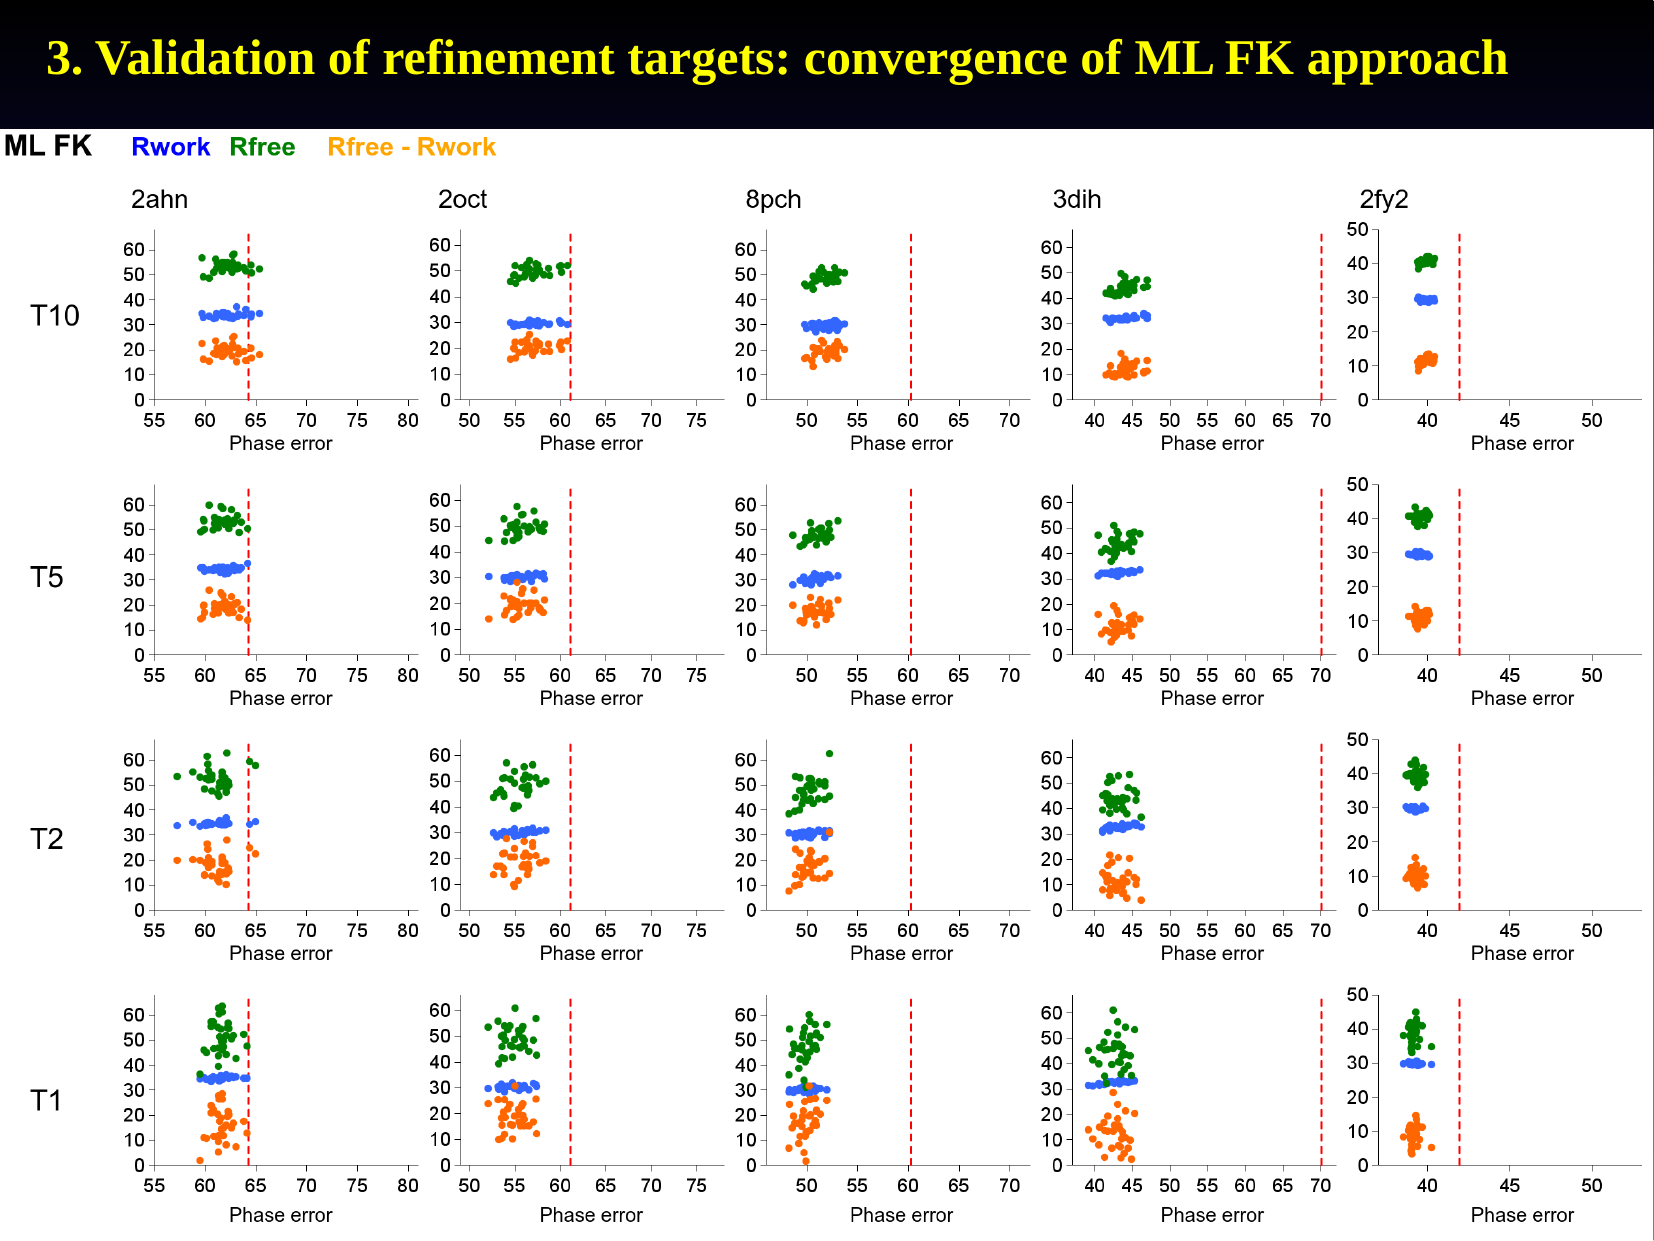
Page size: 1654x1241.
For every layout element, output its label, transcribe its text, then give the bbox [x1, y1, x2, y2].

picture [0, 129, 1654, 1241]
text_box 3. Validation of refinement targets: convergence of ML FK approach [31, 22, 1630, 129]
